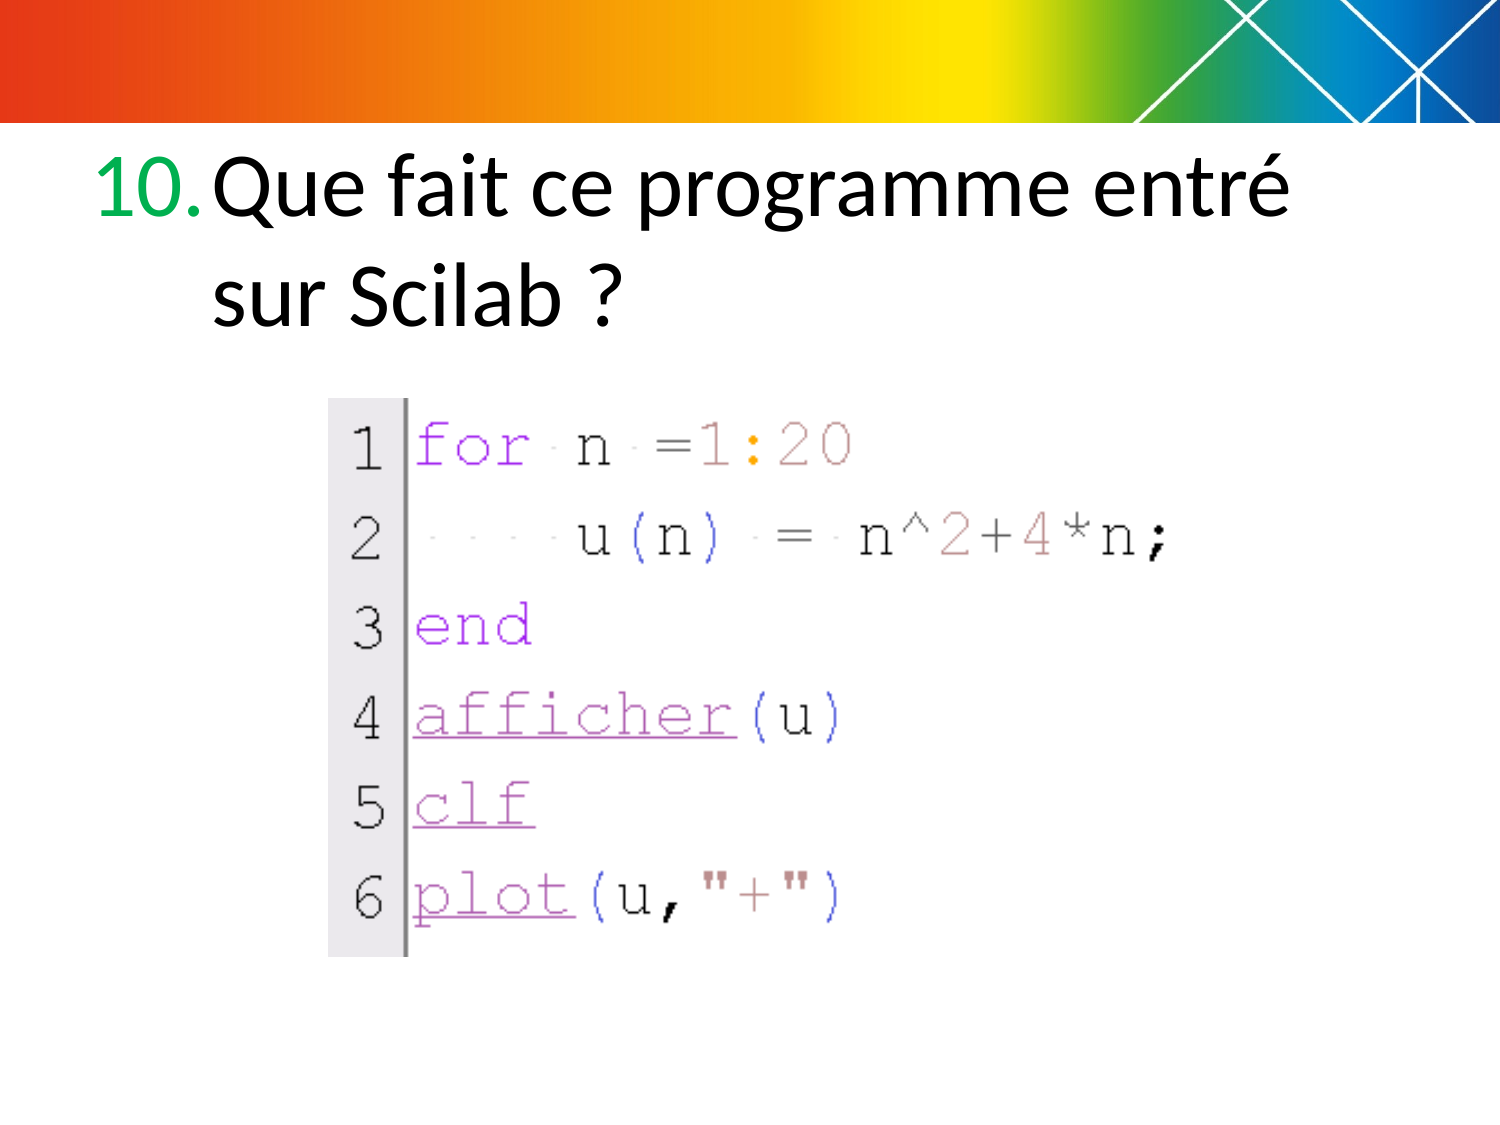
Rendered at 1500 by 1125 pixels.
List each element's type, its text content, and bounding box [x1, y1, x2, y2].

picture [0, 0, 1351, 123]
picture [328, 398, 1202, 957]
picture [1340, 0, 1500, 123]
title Que fait ce programme entré sur Scilab ? [75, 116, 1426, 352]
